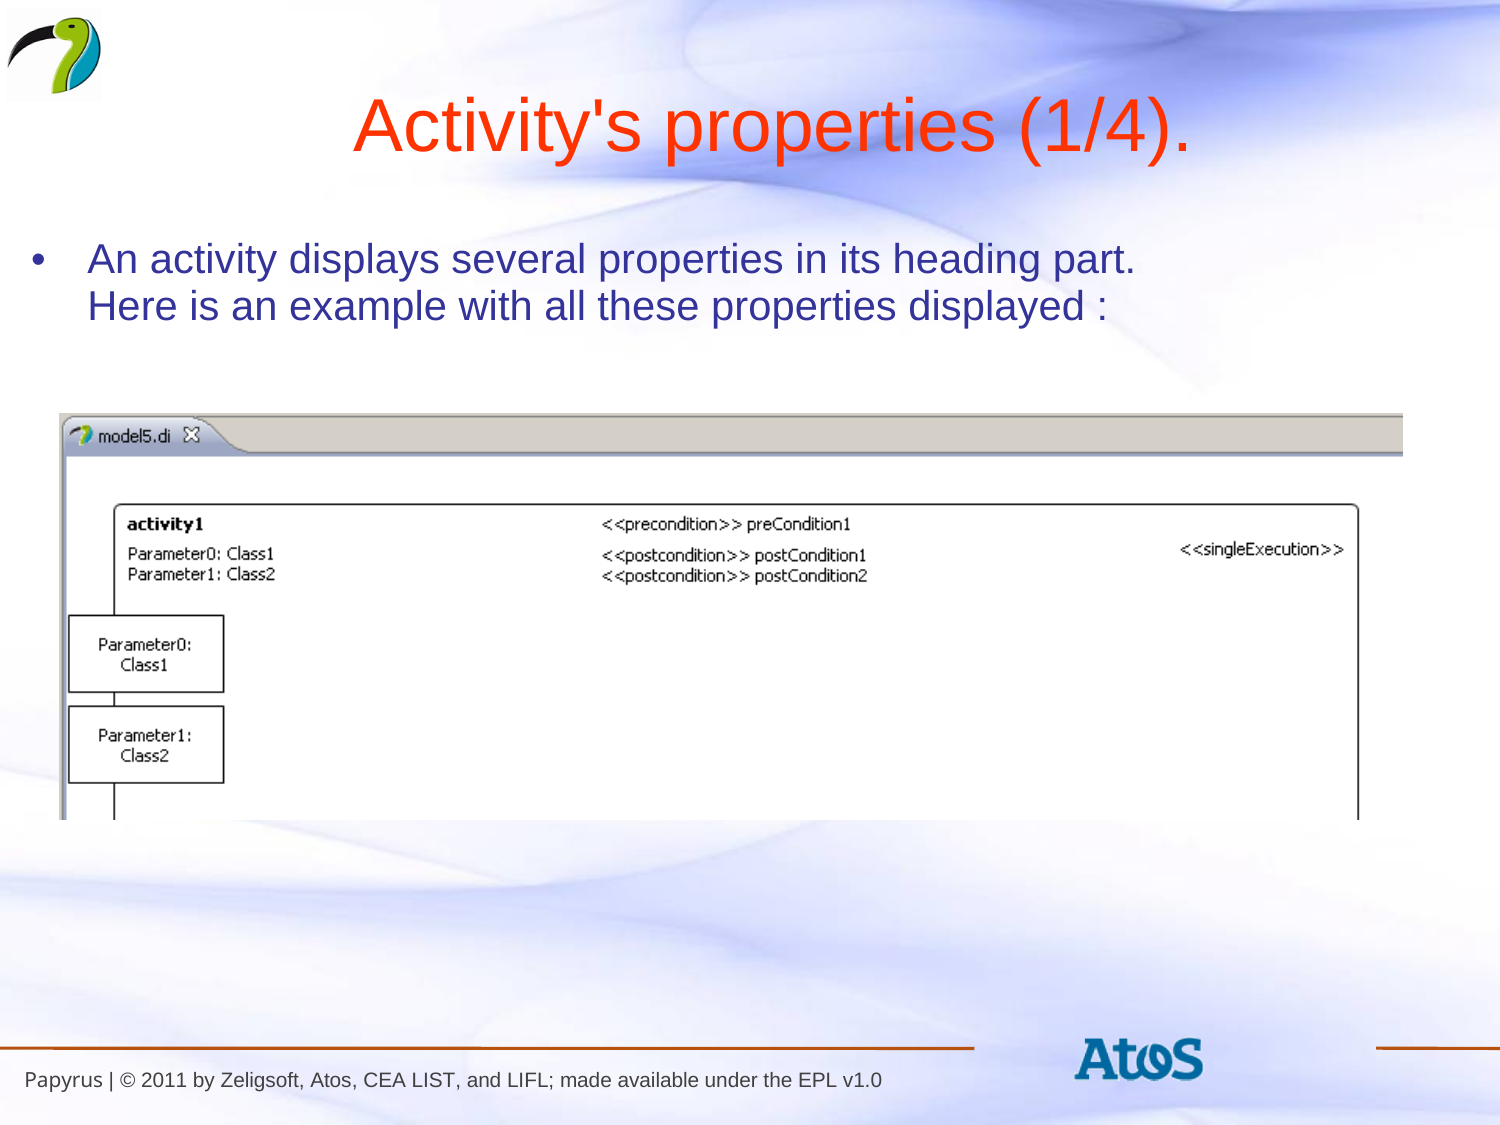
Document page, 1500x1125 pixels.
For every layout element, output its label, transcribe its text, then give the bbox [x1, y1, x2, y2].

picture [0, 0, 1500, 1125]
list An activity displays several properties in its heading part. Here is an example with all these properties displayed : [31, 236, 1469, 960]
title Activity's properties (1/4). [283, 72, 1264, 178]
